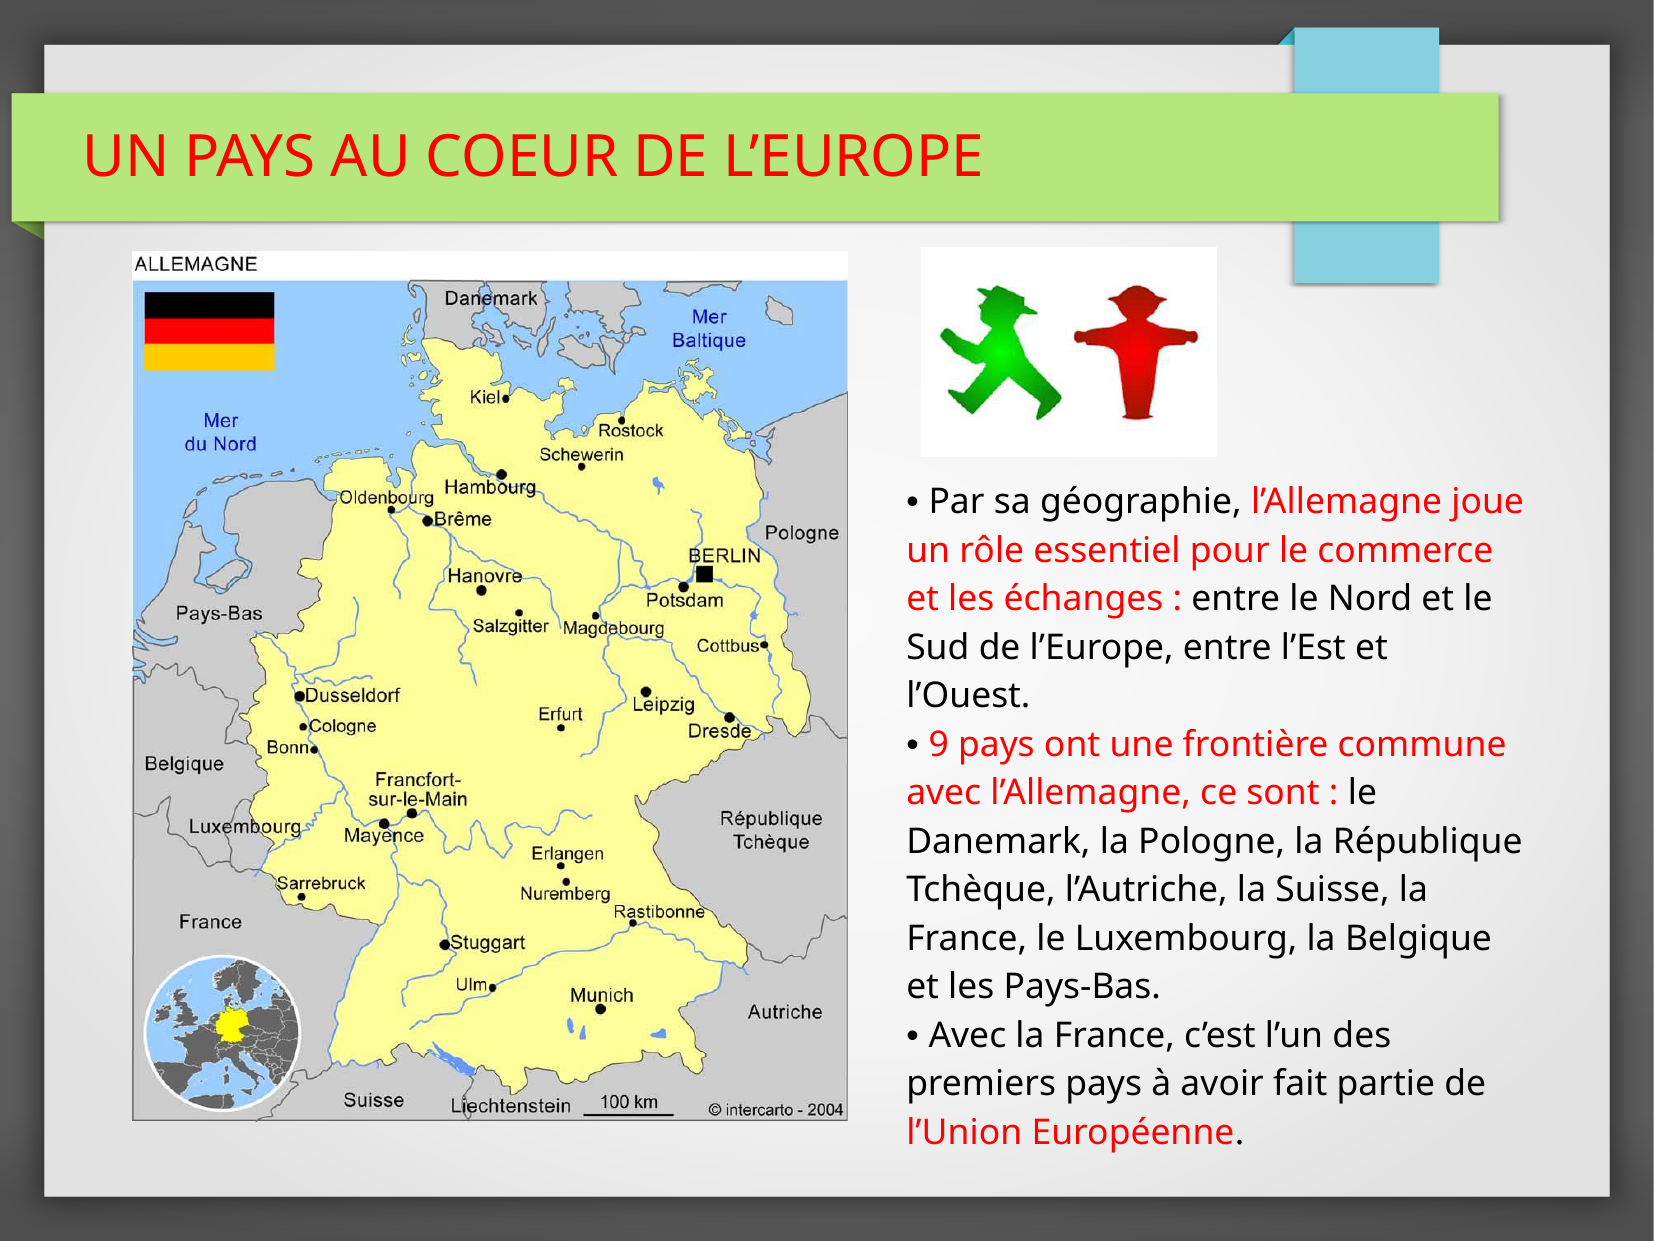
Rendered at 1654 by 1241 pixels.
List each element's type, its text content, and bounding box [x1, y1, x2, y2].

text_box • Par sa géographie, l’Allemagne joue un rôle essentiel pour le commerce et les échanges : entre le Nord et le Sud de l’Europe, entre l’Est et l’Ouest. • 9 pays ont une frontière commune avec l’Allemagne, ce sont : le Danemark, la Pologne, la République Tchèque, l’Autriche, la Suisse, la France, le Luxembourg, la Belgique et les Pays-Bas. • Avec la France, c’est l’un des premiers pays à avoir fait partie de l’Union Européenne. [891, 468, 1567, 1178]
title UN PAYS AU COEUR DE L’EUROPE [82, 94, 1264, 213]
picture [0, 0, 1654, 1241]
